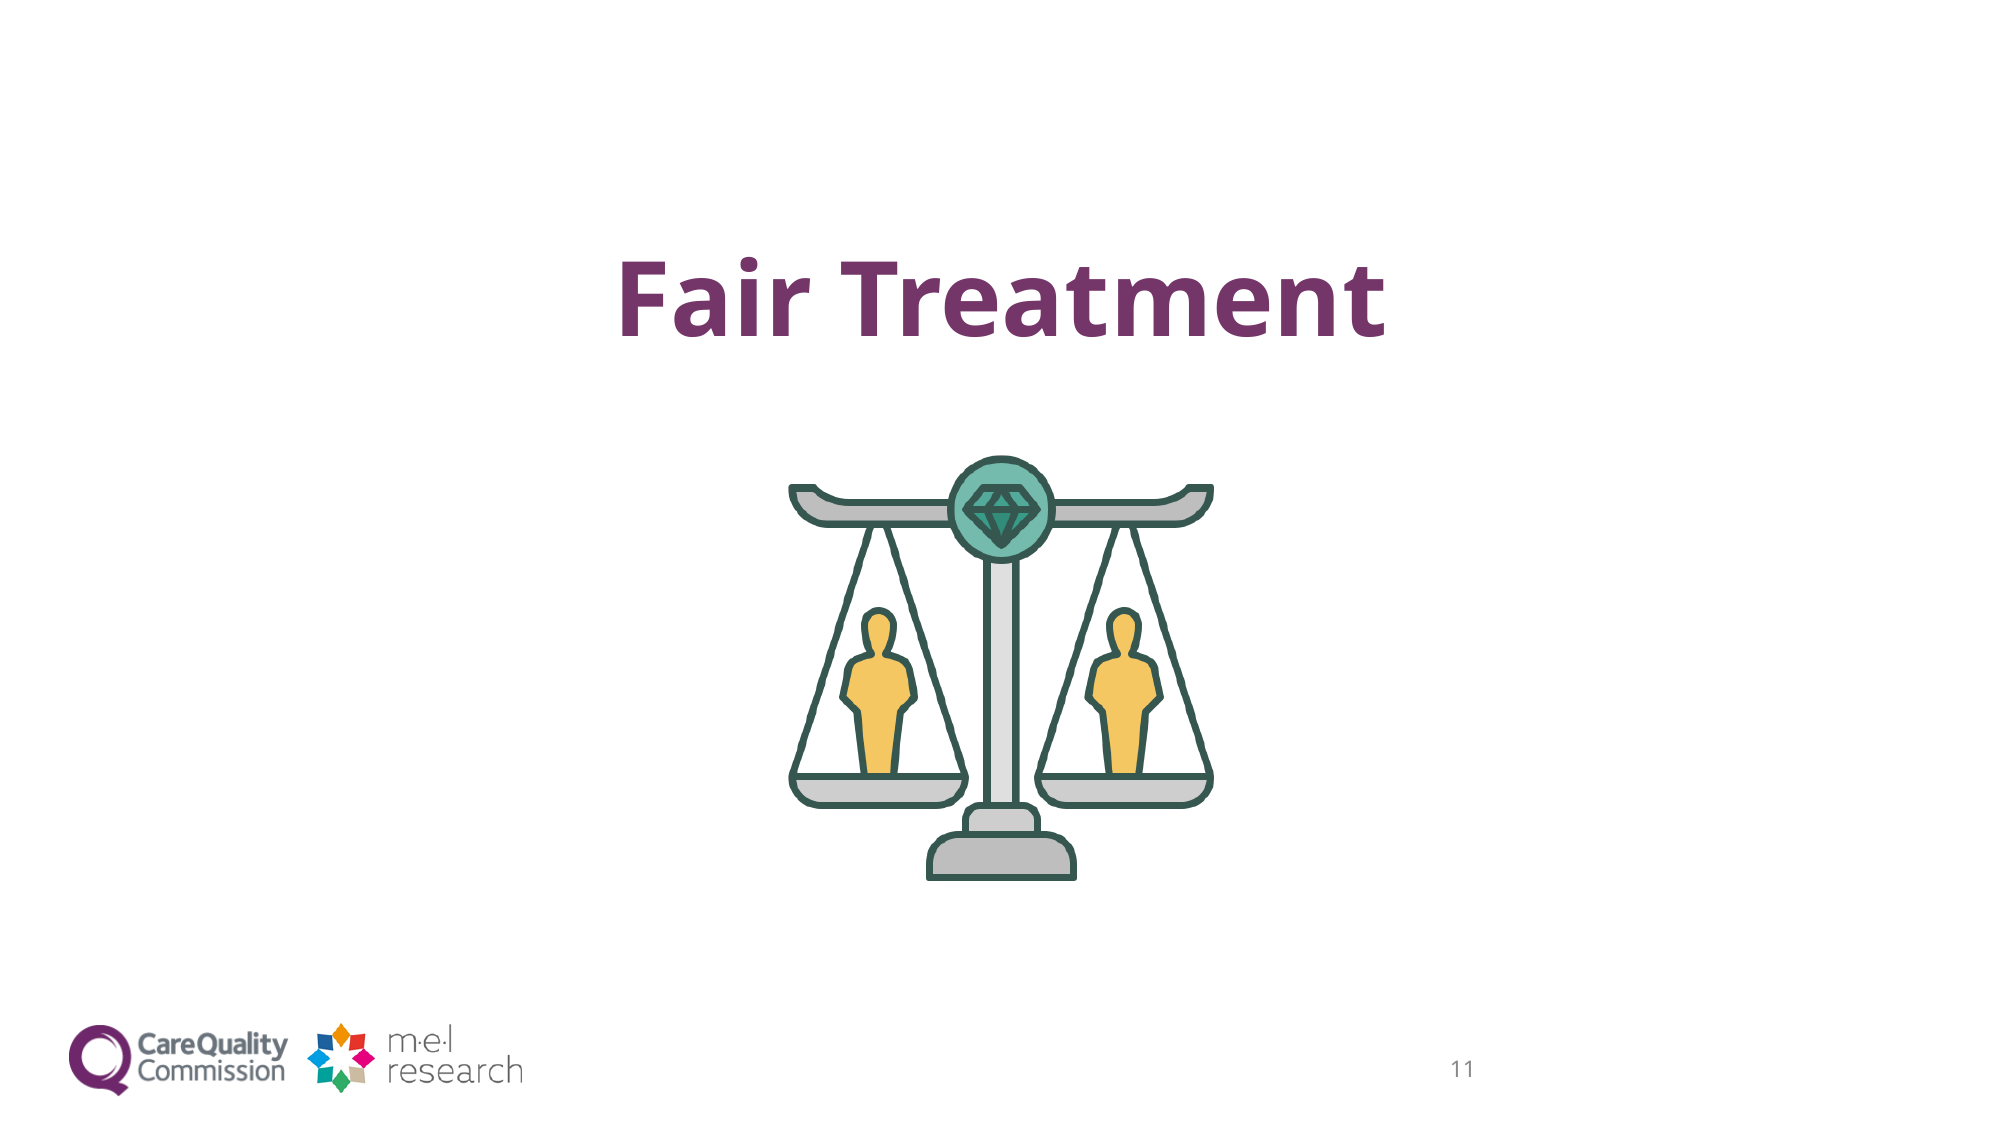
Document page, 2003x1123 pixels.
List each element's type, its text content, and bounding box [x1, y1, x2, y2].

picture [770, 437, 1232, 900]
picture [67, 1023, 291, 1099]
picture [307, 1023, 522, 1093]
title Fair Treatment [131, 210, 1871, 327]
text_box 11 [1434, 1039, 1902, 1100]
